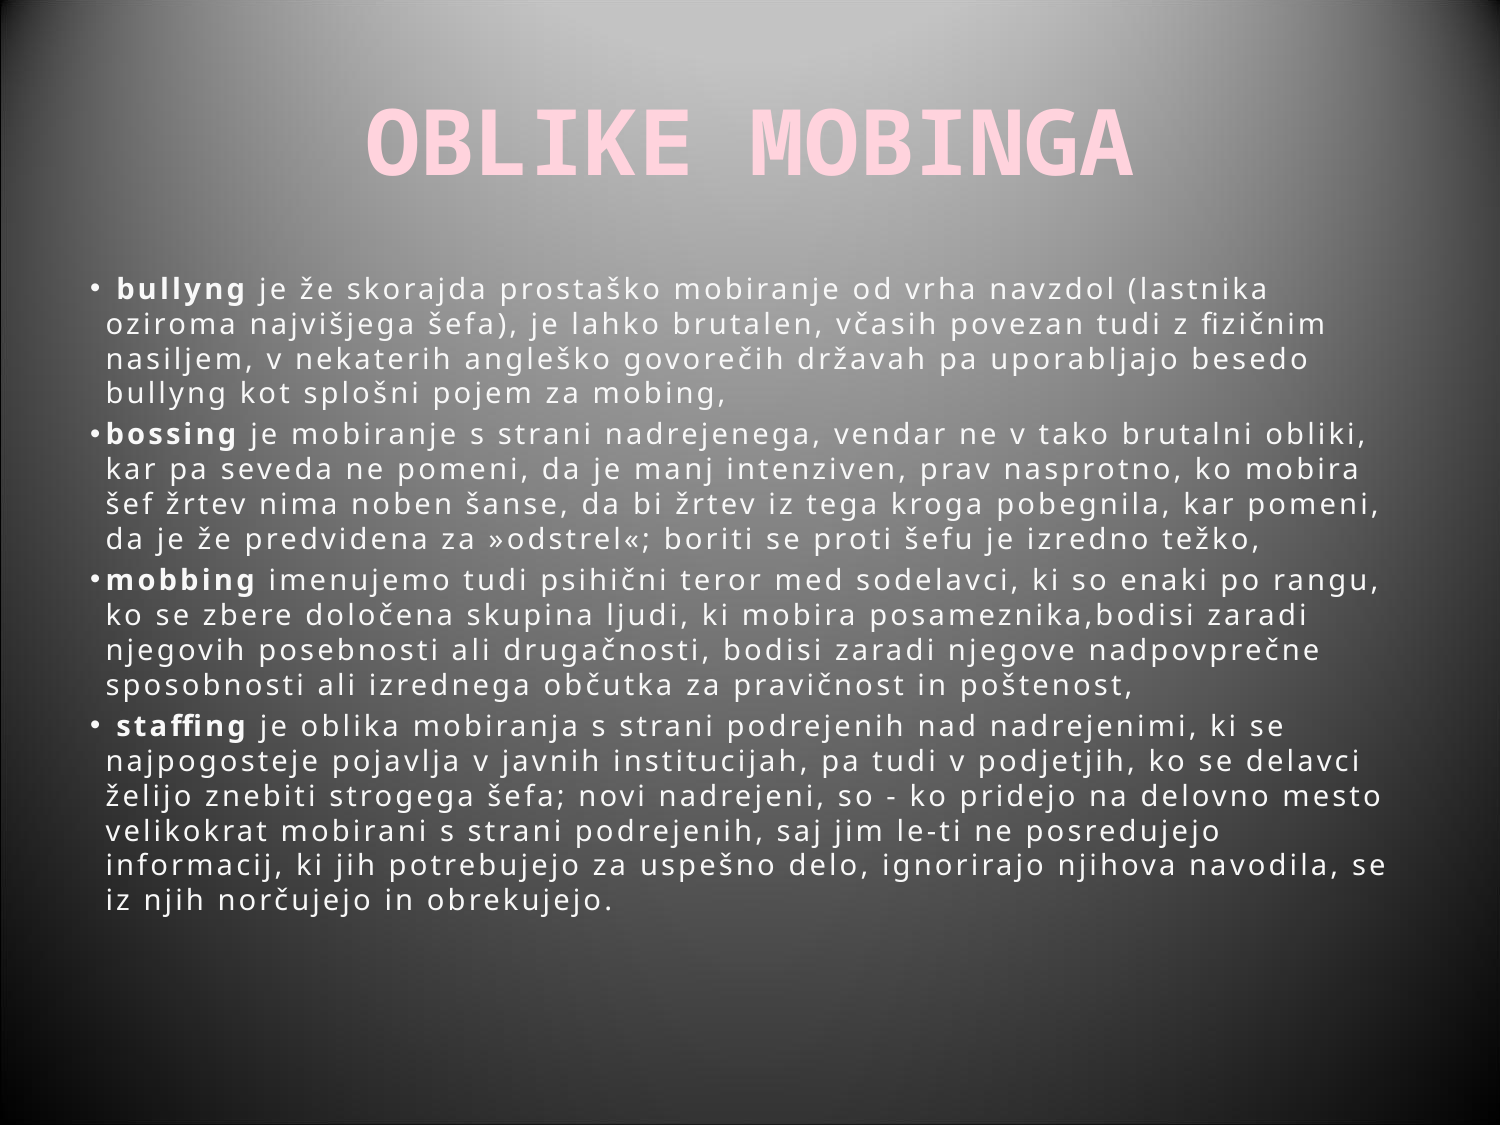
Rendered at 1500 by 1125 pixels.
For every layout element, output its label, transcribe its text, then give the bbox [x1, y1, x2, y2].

title OBLIKE MOBINGA [75, 45, 1425, 233]
picture [0, 0, 1500, 1125]
list bullyng je že skorajda prostaško mobiranje od vrha navzdol (lastnika oziroma najvišjega šefa), je lahko brutalen, včasih povezan tudi z fizičnim nasiljem, v nekaterih angleško govorečih državah pa uporabljajo besedo bullyng kot splošni pojem za mobing, bossing je mobiranje s strani nadrejenega, vendar ne v tako brutalni obliki, kar pa seveda ne pomeni, da je manj intenziven, prav nasprotno, ko mobira šef žrtev nima noben šanse, da bi žrtev iz tega kroga pobegnila, kar pomeni, da je že predvidena za »odstrel«; boriti se proti šefu je izredno težko, mobbing imenujemo tudi psihični teror med sodelavci, ki so enaki po rangu, ko se zbere določena skupina ljudi, ki mobira posameznika,bodisi zaradi njegovih posebnosti ali drugačnosti, bodisi zaradi njegove nadpovprečne sposobnosti ali izrednega občutka za pravičnost in poštenost, staffing je oblika mobiranja s strani podrejenih nad nadrejenimi, ki se najpogosteje pojavlja v javnih institucijah, pa tudi v podjetjih, ko se delavci želijo znebiti strogega šefa; novi nadrejeni, so - ko pridejo na delovno mesto velikokrat mobirani s strani podrejenih, saj jim le-ti ne posredujejo informacij, ki jih potrebujejo za uspešno delo, ignorirajo njihova navodila, se iz njih norčujejo in obrekujejo. [75, 262, 1425, 1005]
